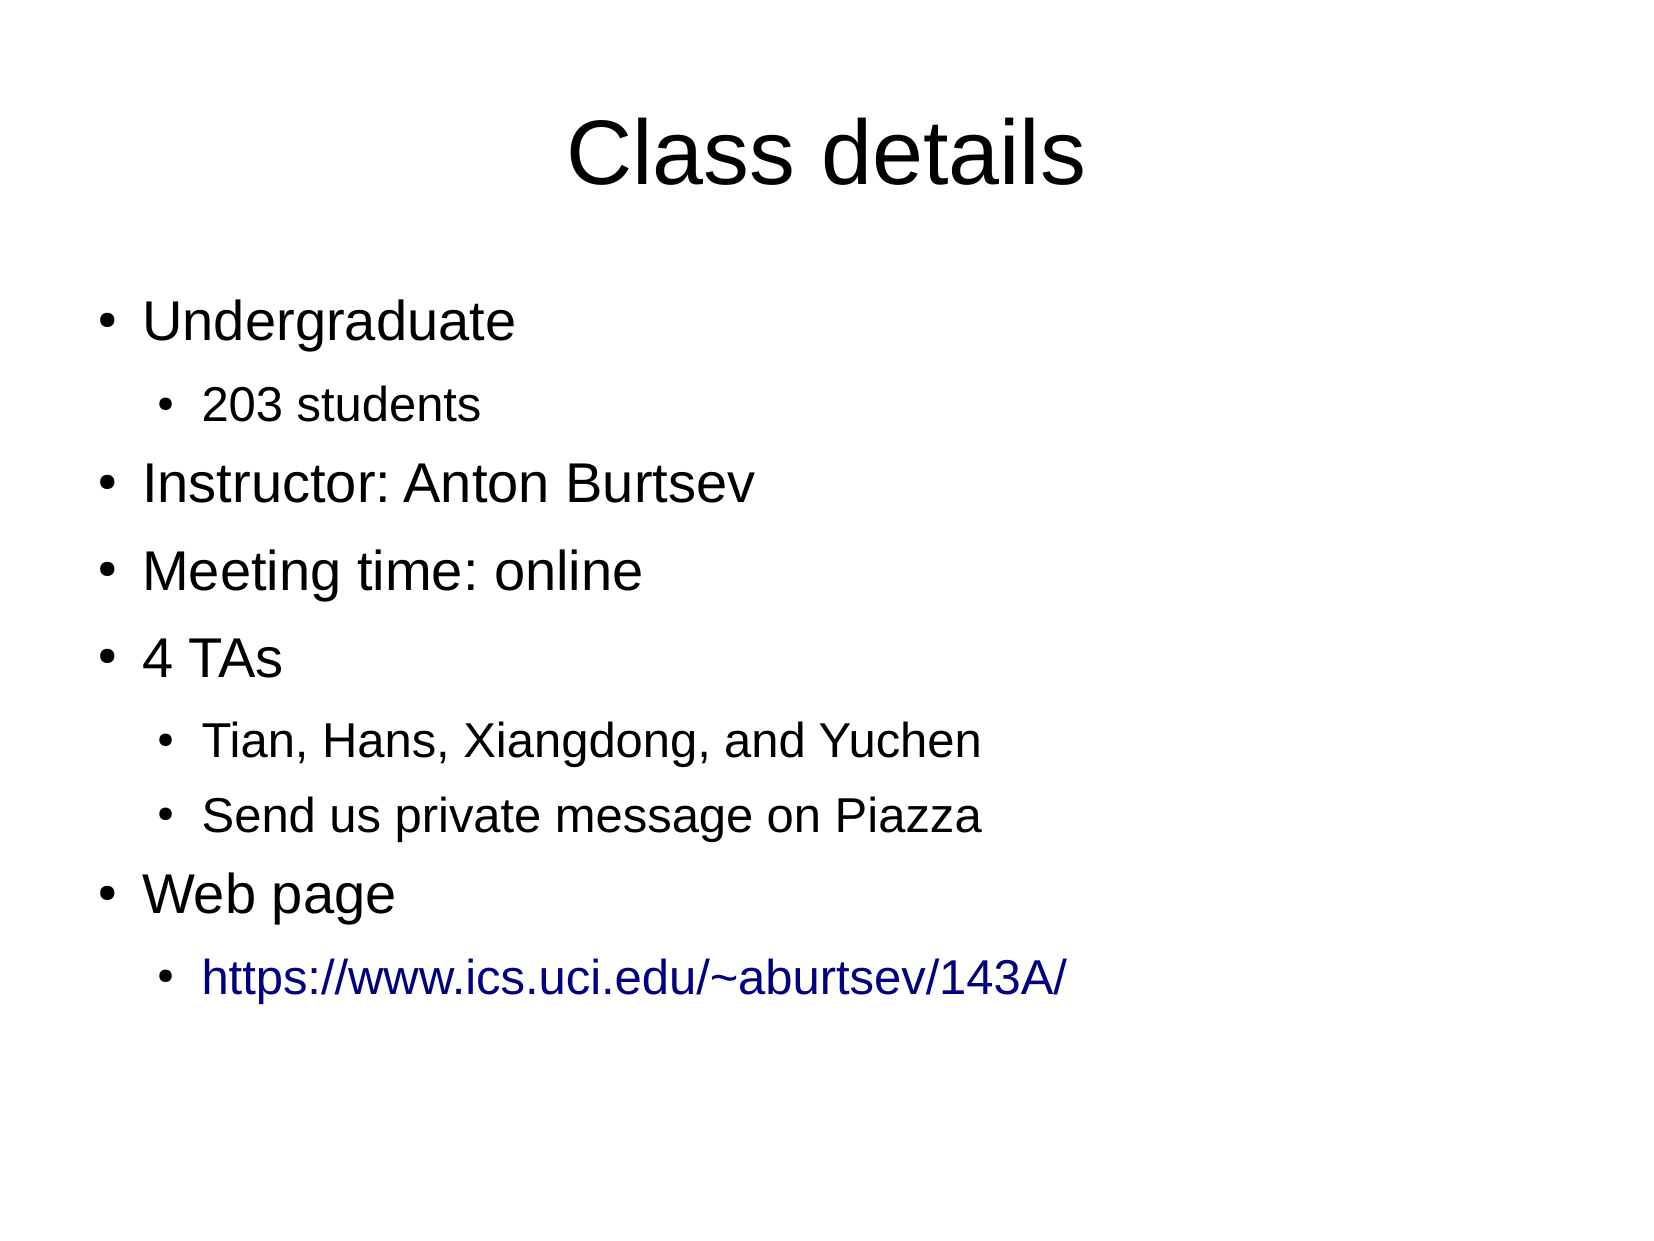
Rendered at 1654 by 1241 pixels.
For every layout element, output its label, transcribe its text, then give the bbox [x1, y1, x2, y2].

list Undergraduate 203 students Instructor: Anton Burtsev Meeting time: online 4 TAs Tian, Hans, Xiangdong, and Yuchen Send us private message on Piazza Web page https://www.ics.uci.edu/~aburtsev/143A/ [82, 290, 1571, 1010]
title Class details [82, 49, 1571, 257]
